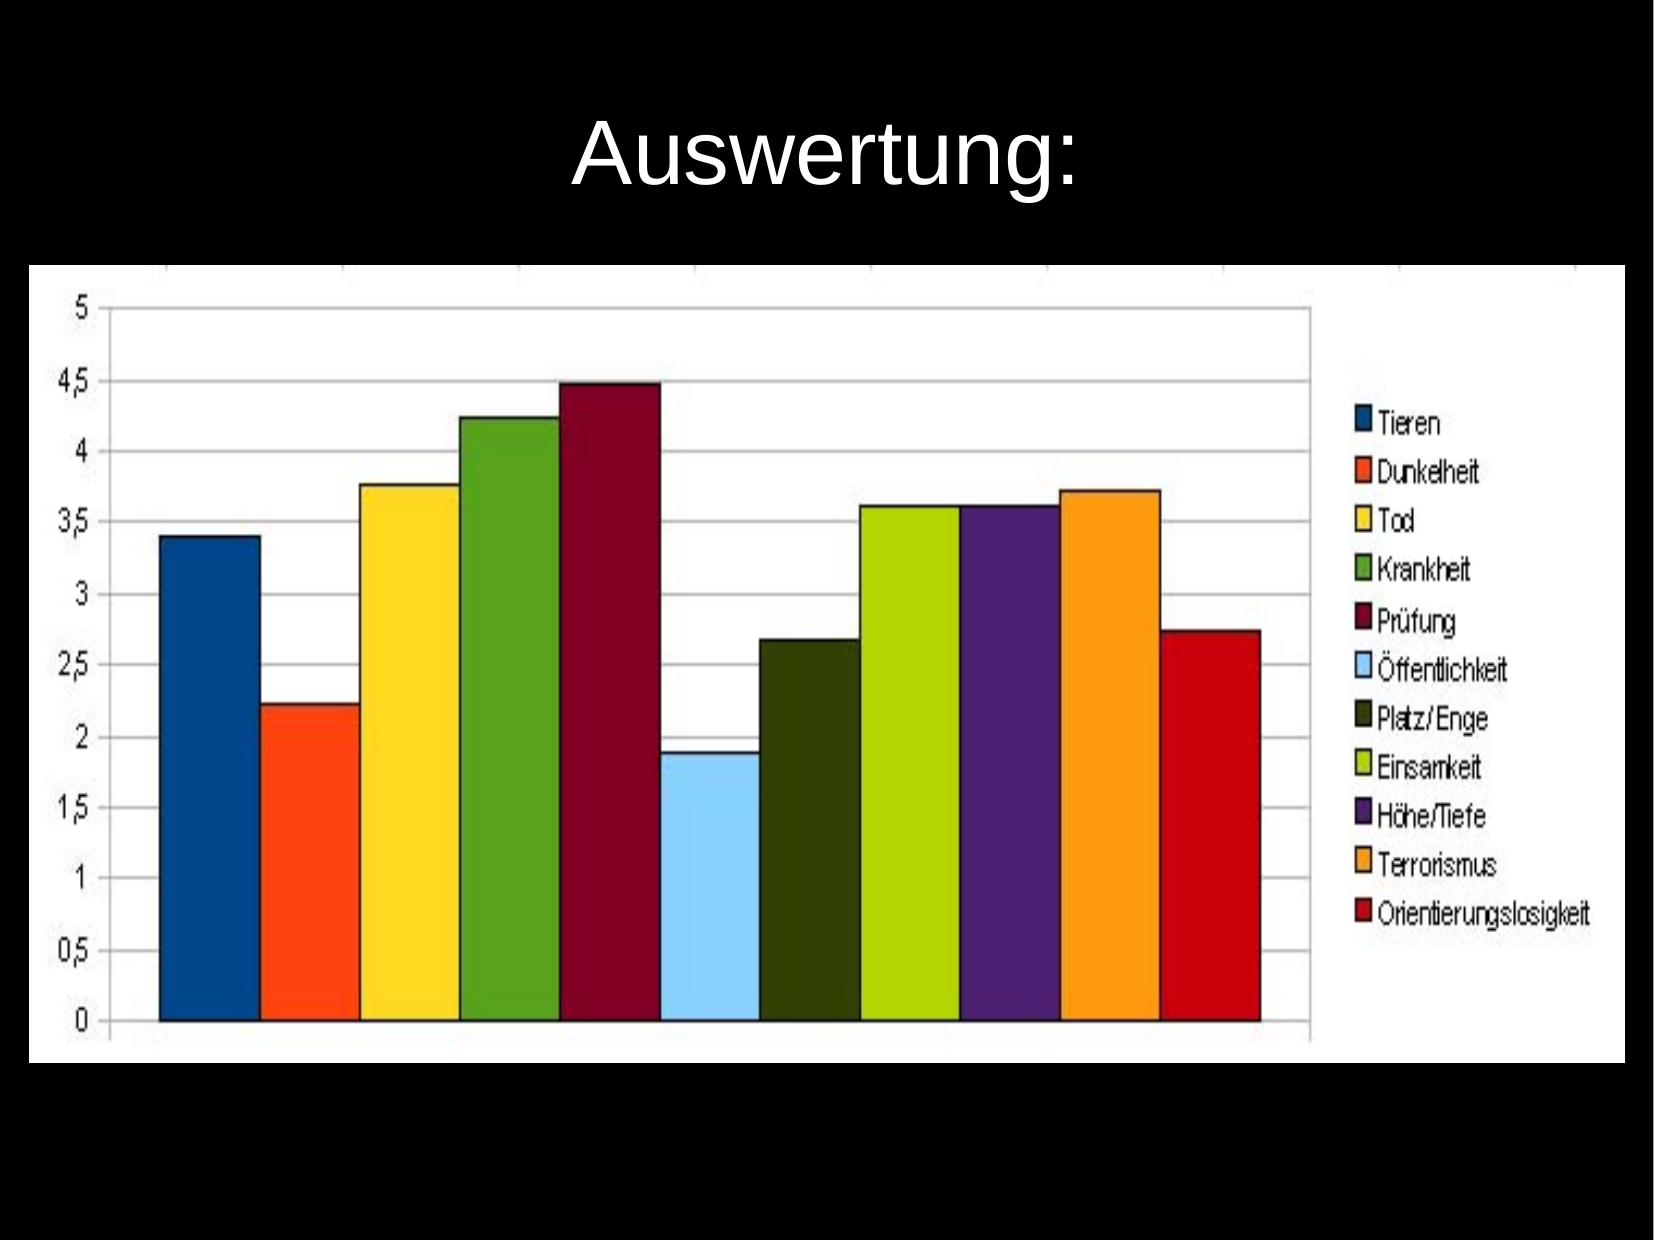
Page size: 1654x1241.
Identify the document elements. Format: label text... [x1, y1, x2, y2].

title Auswertung: [82, 49, 1571, 257]
picture [29, 265, 1625, 1063]
